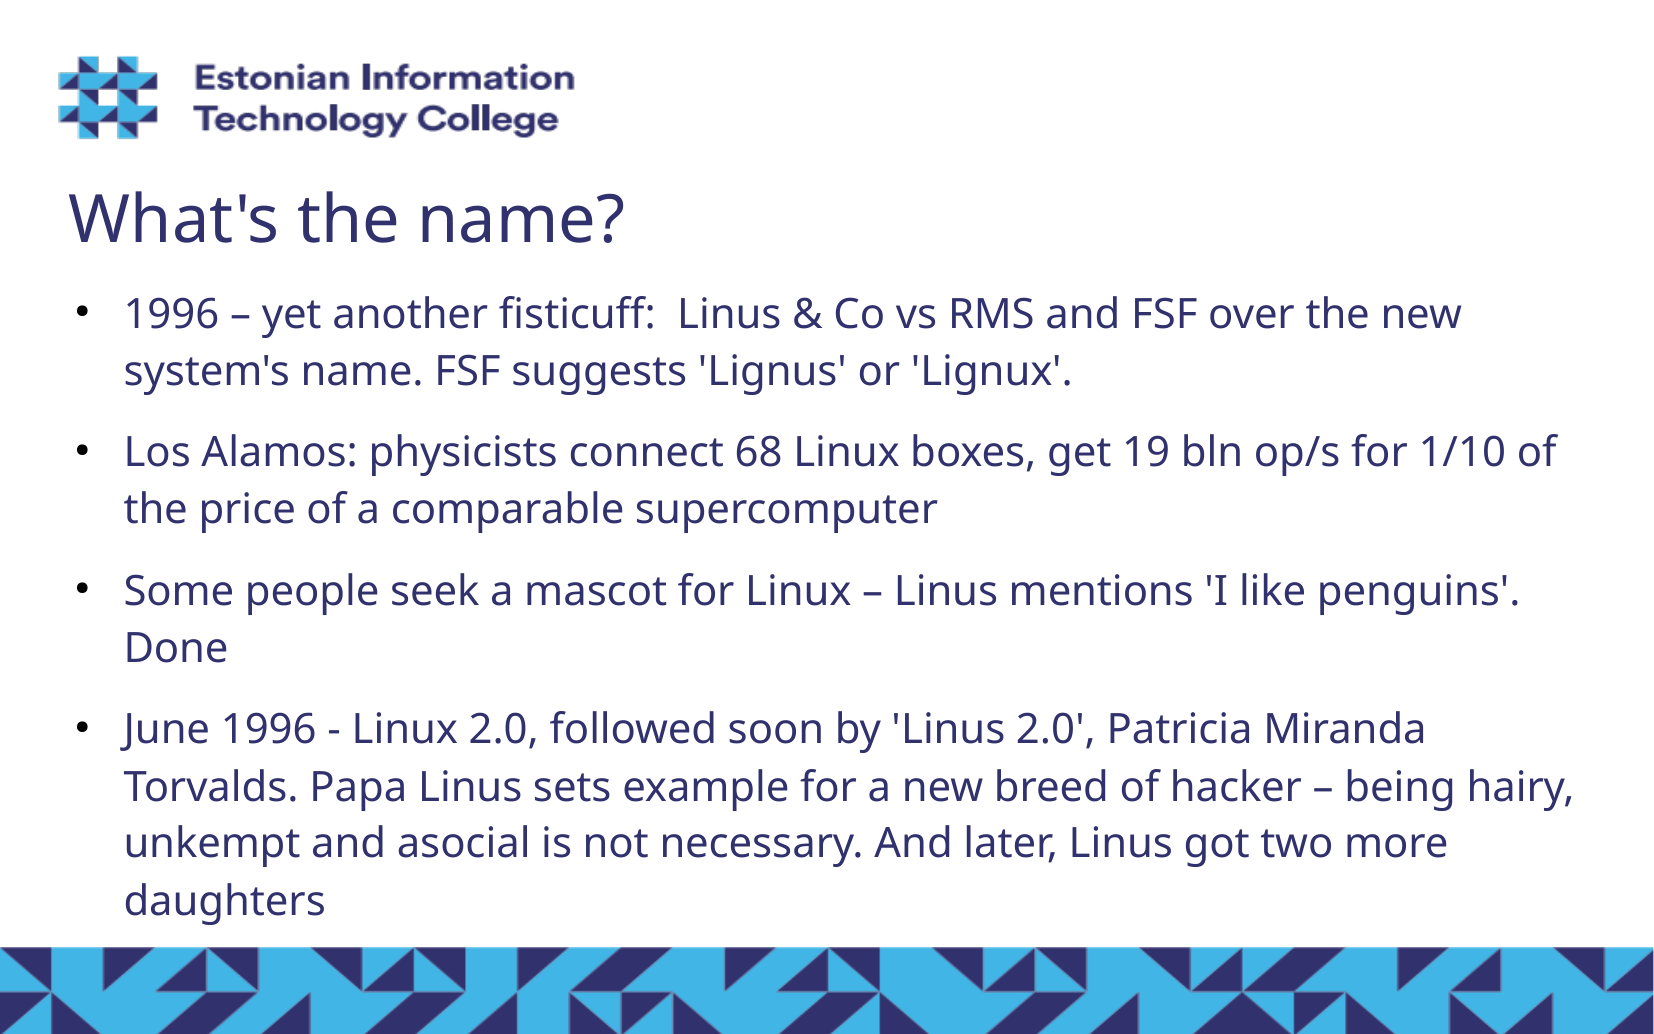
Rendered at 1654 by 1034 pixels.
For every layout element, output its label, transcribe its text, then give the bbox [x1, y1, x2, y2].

title What's the name? [68, 147, 1536, 283]
list 1996 – yet another fisticuff: Linus & Co vs RMS and FSF over the new system's name. FSF suggests 'Lignus' or 'Lignux'. Los Alamos: physicists connect 68 Linux boxes, get 19 bln op/s for 1/10 of the price of a comparable supercomputer Some people seek a mascot for Linux – Linus mentions 'I like penguins'. Done June 1996 - Linux 2.0, followed soon by 'Linus 2.0', Patricia Miranda Torvalds. Papa Linus sets example for a new breed of hacker – being hairy, unkempt and asocial is not necessary. And later, Linus got two more daughters [59, 283, 1595, 936]
